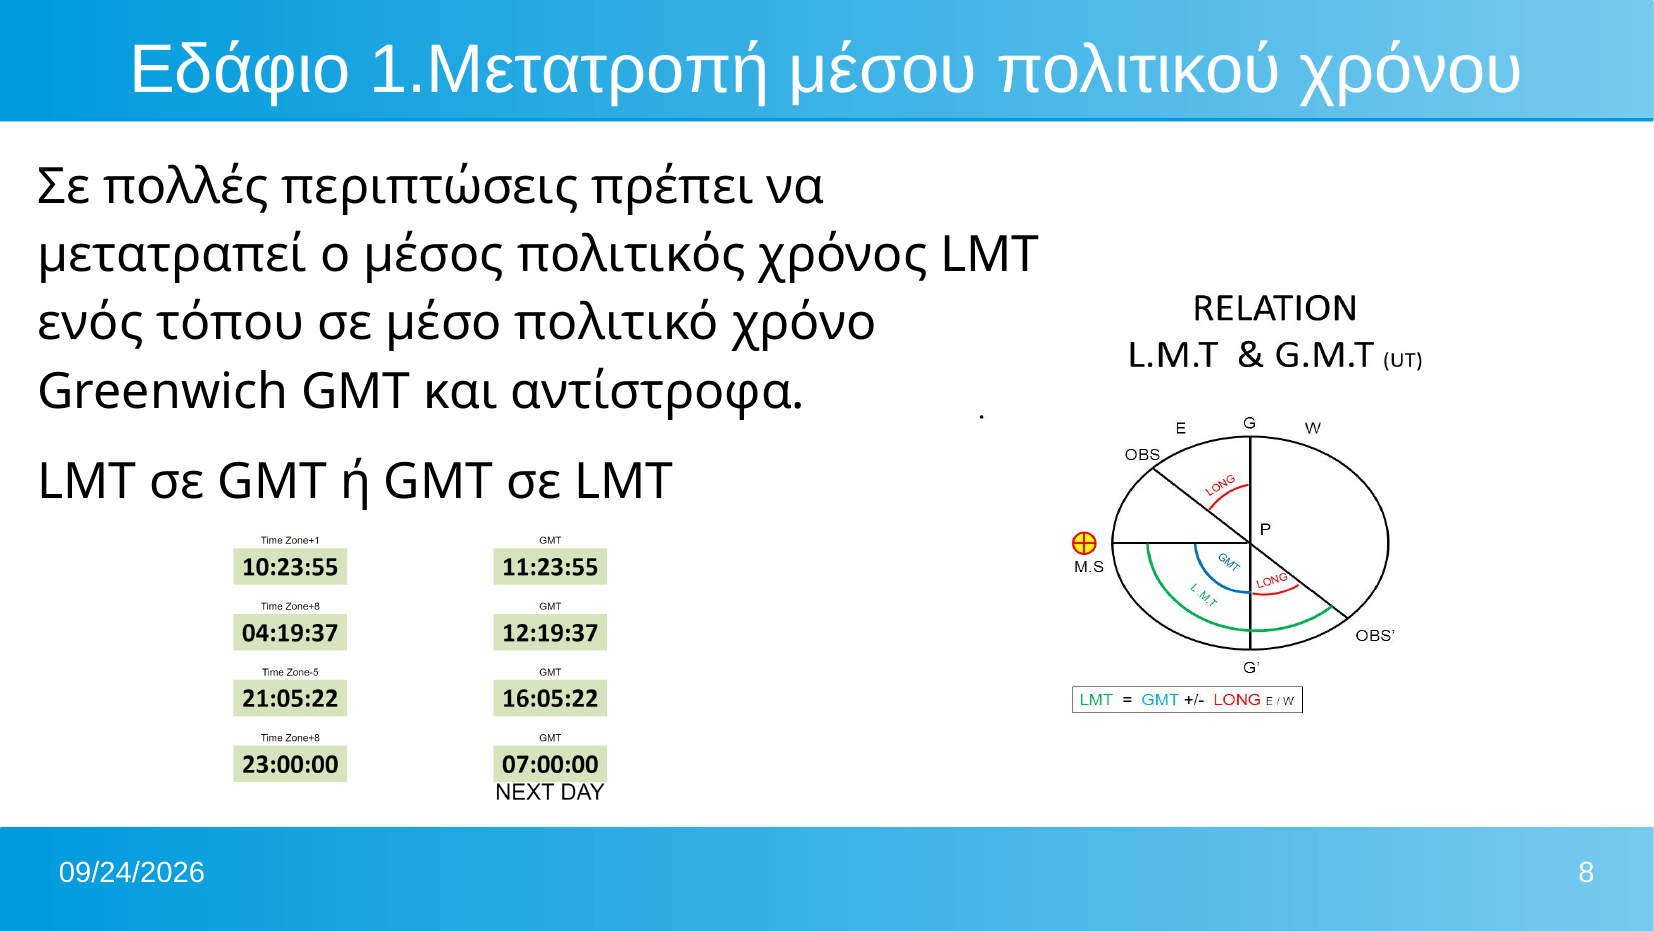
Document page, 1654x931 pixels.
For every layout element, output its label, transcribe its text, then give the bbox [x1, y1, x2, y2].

list Σε πολλές περιπτώσεις πρέπει να μετατραπεί ο μέσος πολιτικός χρόνος LΜΤ ενός τόπου σε μέσο πολιτικό χρόνο Greenwich GΜΤ και αντίστροφα. LMT σε GMT ή GMT σε LMT [37, 150, 1088, 788]
title Εδάφιο 1.Μετατροπή μέσου πολιτικού χρόνου [59, 29, 1595, 108]
picture [225, 524, 616, 807]
picture [937, 271, 1613, 751]
